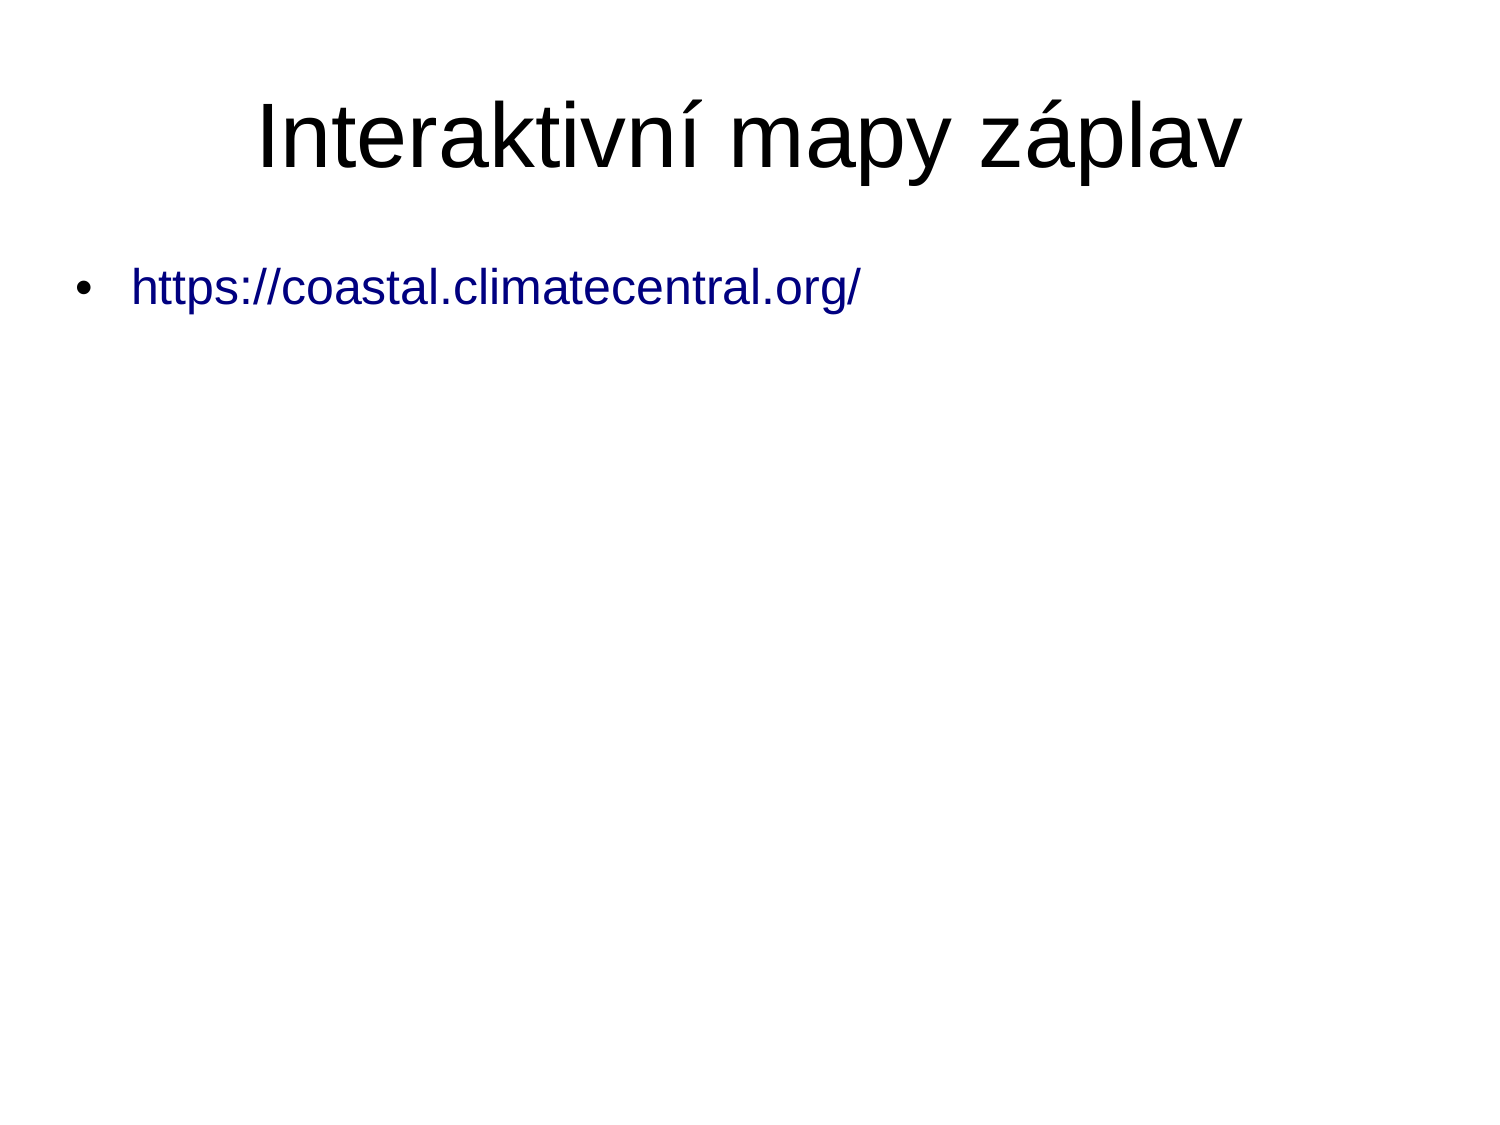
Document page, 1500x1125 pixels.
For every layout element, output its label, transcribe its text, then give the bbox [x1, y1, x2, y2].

list https://coastal.climatecentral.org/ [75, 263, 1425, 916]
title Interaktivní mapy záplav [75, 44, 1425, 233]
